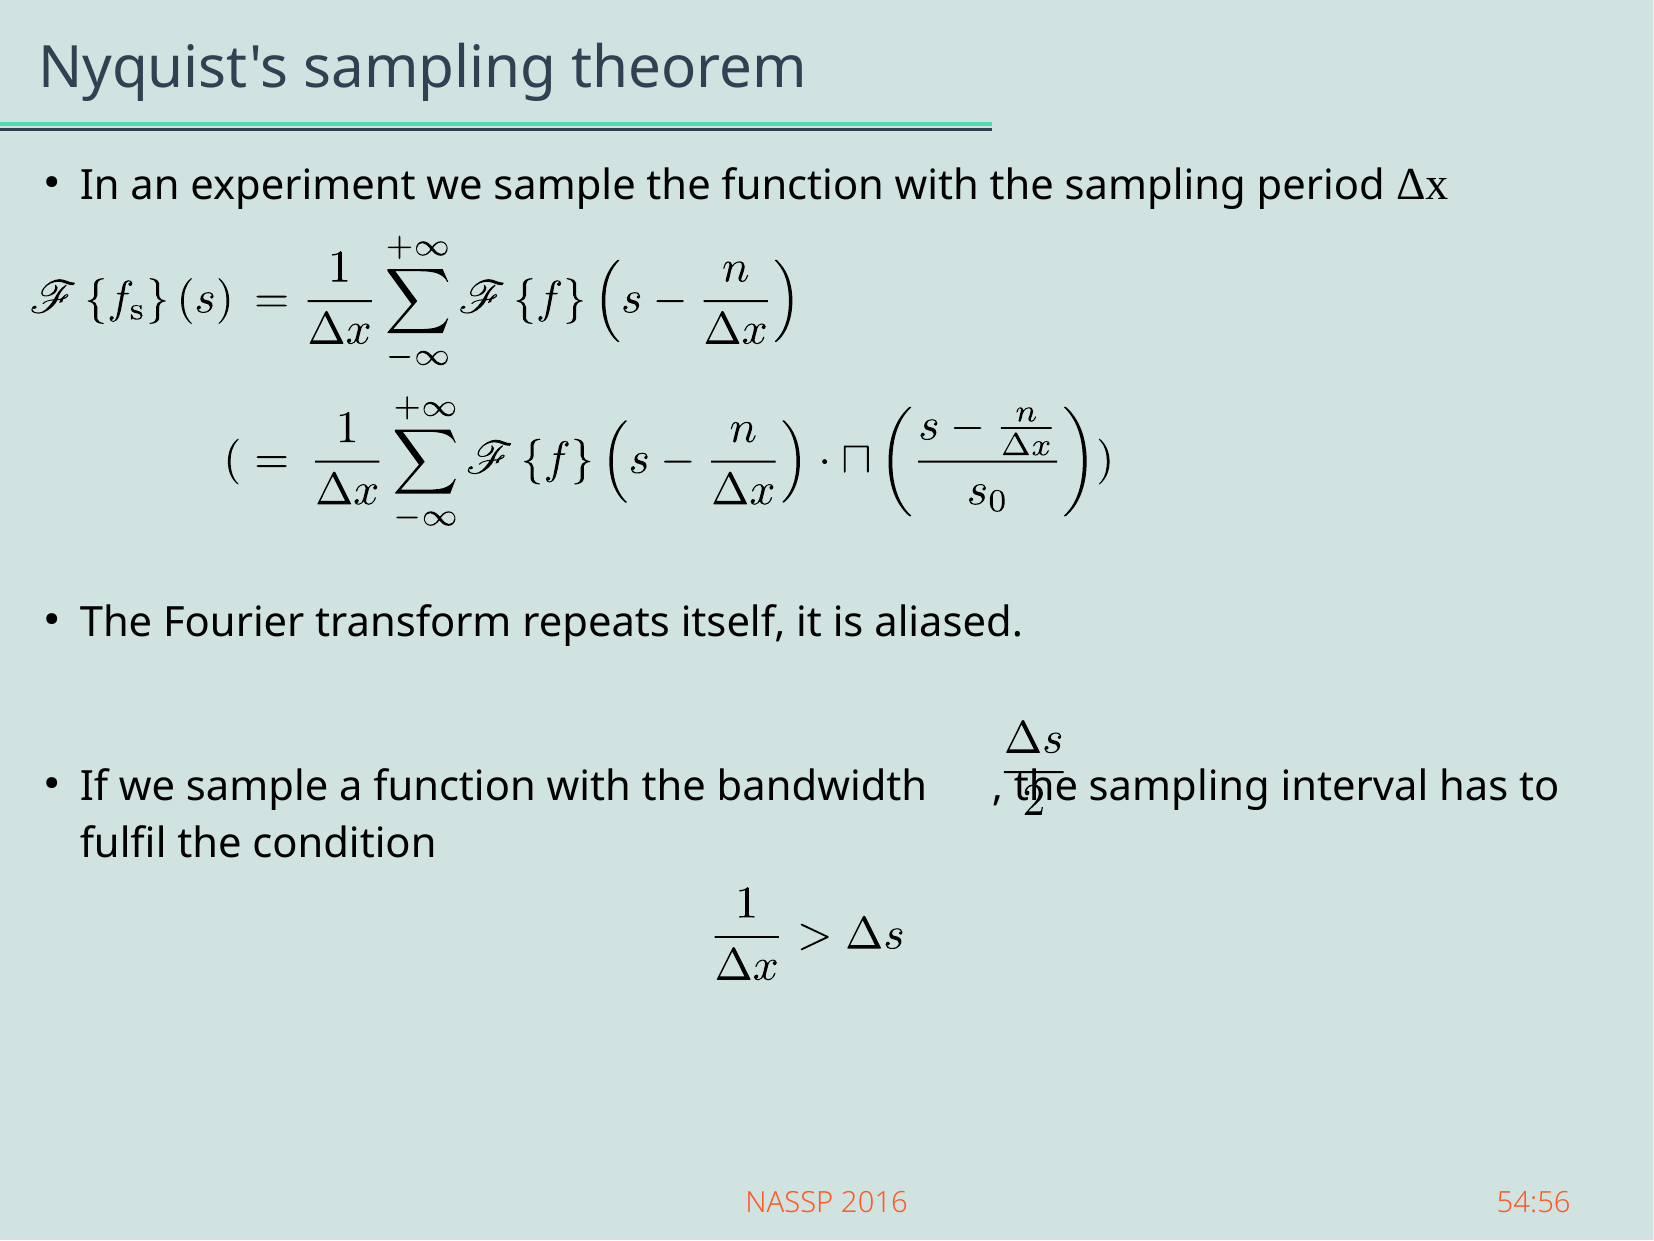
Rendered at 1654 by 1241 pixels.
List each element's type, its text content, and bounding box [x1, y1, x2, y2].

text_box Nyquist's sampling theorem [23, 17, 1613, 103]
text_box In an experiment we sample the function with the sampling period Δx The Fourier transform repeats itself, it is aliased. If we sample a function with the bandwidth , the sampling interval has to fulfil the condition [29, 147, 1636, 1170]
text_box [714, 887, 905, 981]
text_box [1003, 720, 1064, 815]
text_box [29, 235, 1114, 530]
